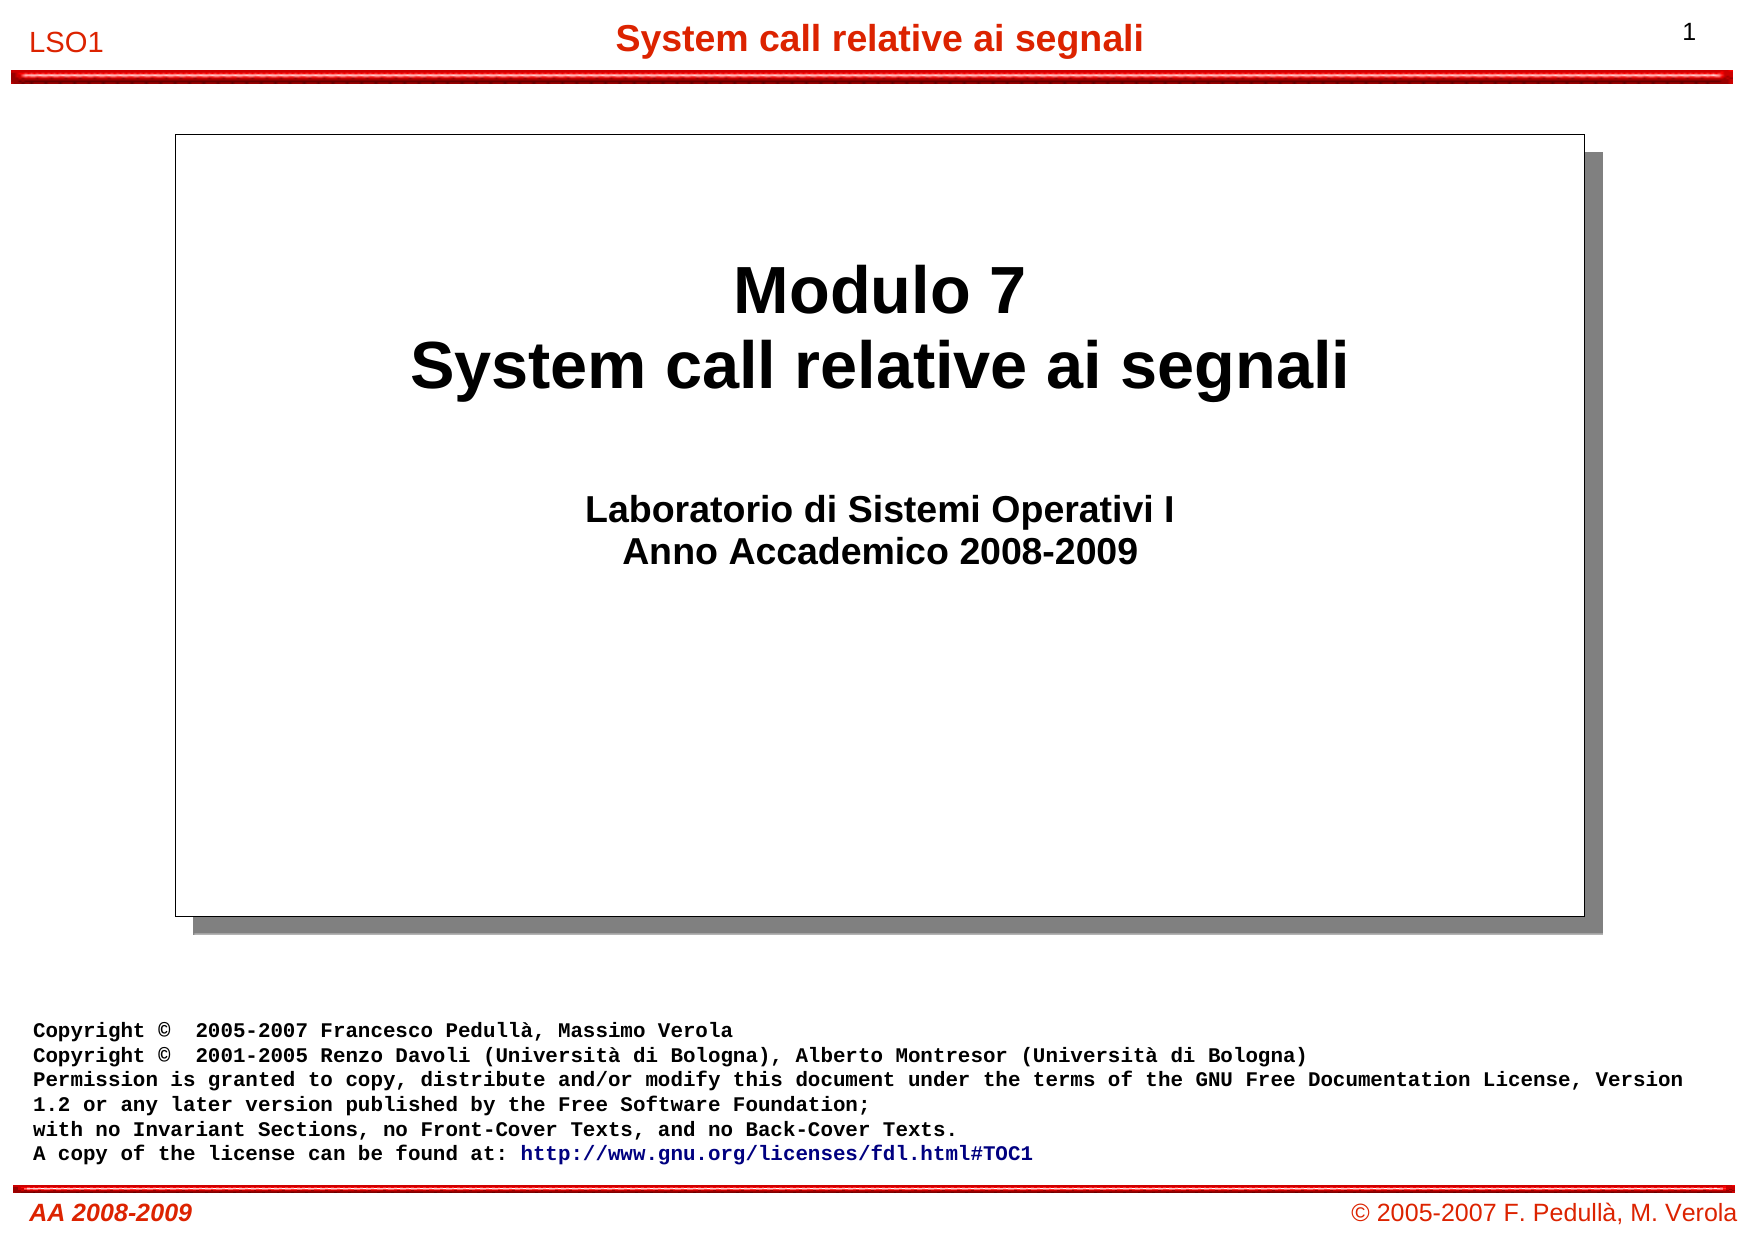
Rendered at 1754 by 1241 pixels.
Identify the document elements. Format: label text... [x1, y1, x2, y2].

picture [11, 70, 1733, 84]
text_box Copyright © 2005-2007 Francesco Pedullà, Massimo Verola Copyright © 2001-2005 Renzo Davoli (Università di Bologna), Alberto Montresor (Università di Bologna) Permission is granted to copy, distribute and/or modify this document under the terms of the GNU Free Documentation License, Version 1.2 or any later version published by the Free Software Foundation; with no Invariant Sections, no Front-Cover Texts, and no Back-Cover Texts. A copy of the license can be found at: http://www.gnu.org/licenses/fdl.html#TOC1 [33, 1019, 1721, 1172]
picture [13, 1185, 1735, 1193]
text_box Modulo 7 System call relative ai segnali Laboratorio di Sistemi Operativi I Anno Accademico 2008-2009 [175, 134, 1585, 917]
